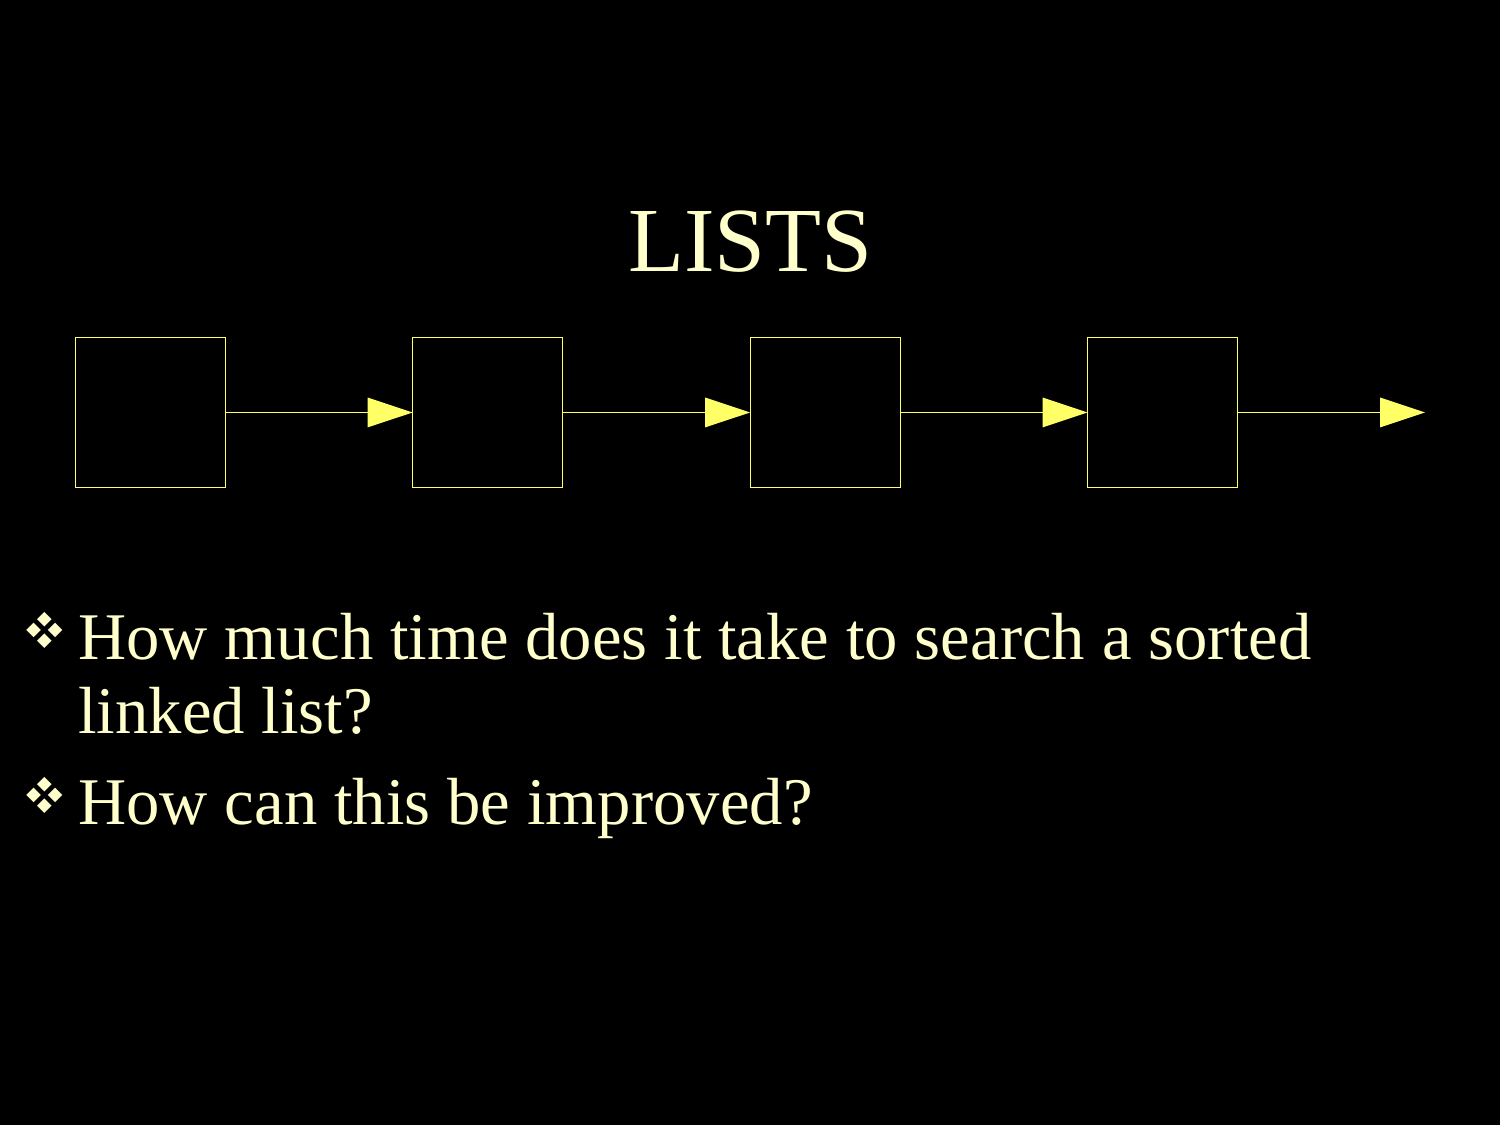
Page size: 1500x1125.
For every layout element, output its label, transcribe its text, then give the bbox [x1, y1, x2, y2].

list How much time does it take to search a sorted linked list? How can this be improved? [22, 600, 1482, 1075]
title LISTS [22, 153, 1480, 329]
